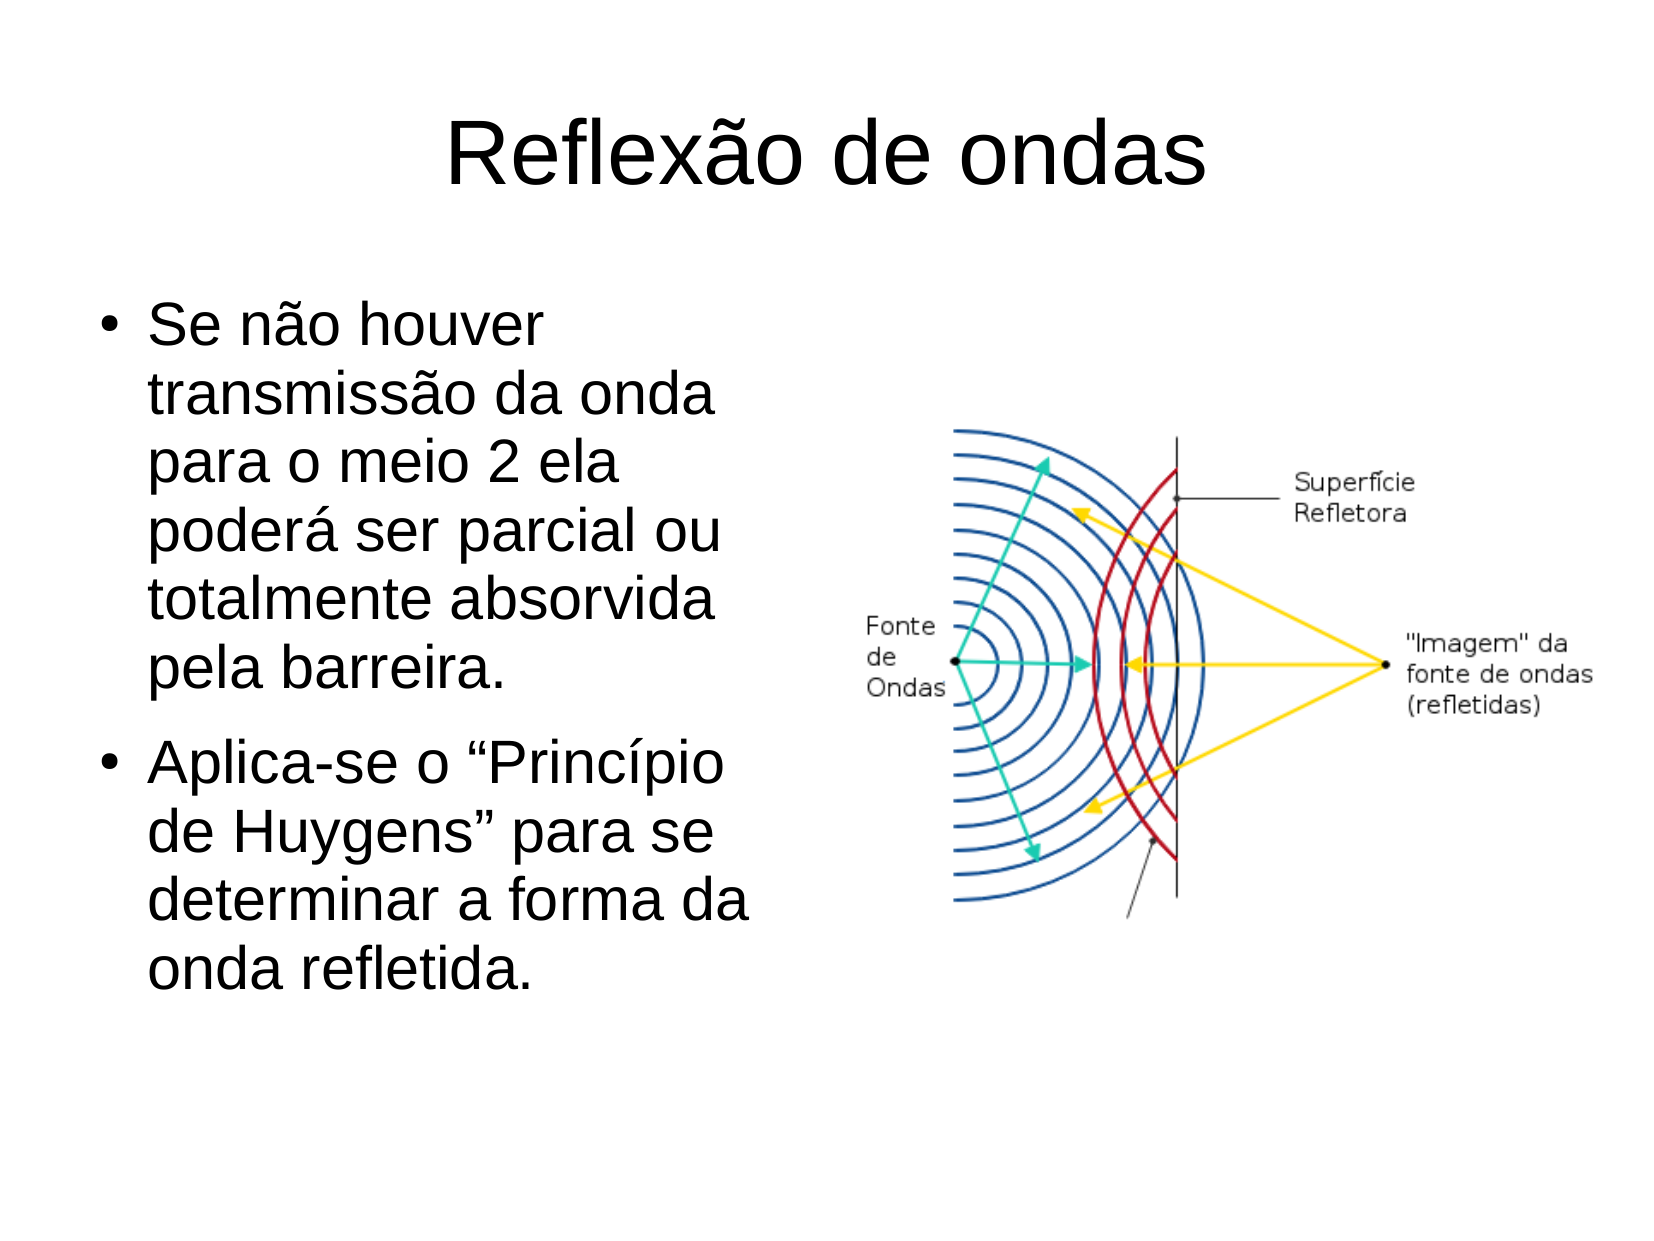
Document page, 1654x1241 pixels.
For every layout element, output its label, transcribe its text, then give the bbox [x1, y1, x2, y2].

title Reflexão de ondas [82, 49, 1571, 257]
list Se não houver transmissão da onda para o meio 2 ela poderá ser parcial ou totalmente absorvida pela barreira. Aplica-se o “Princípio de Huygens” para se determinar a forma da onda refletida. [82, 290, 809, 1010]
picture [839, 392, 1620, 945]
